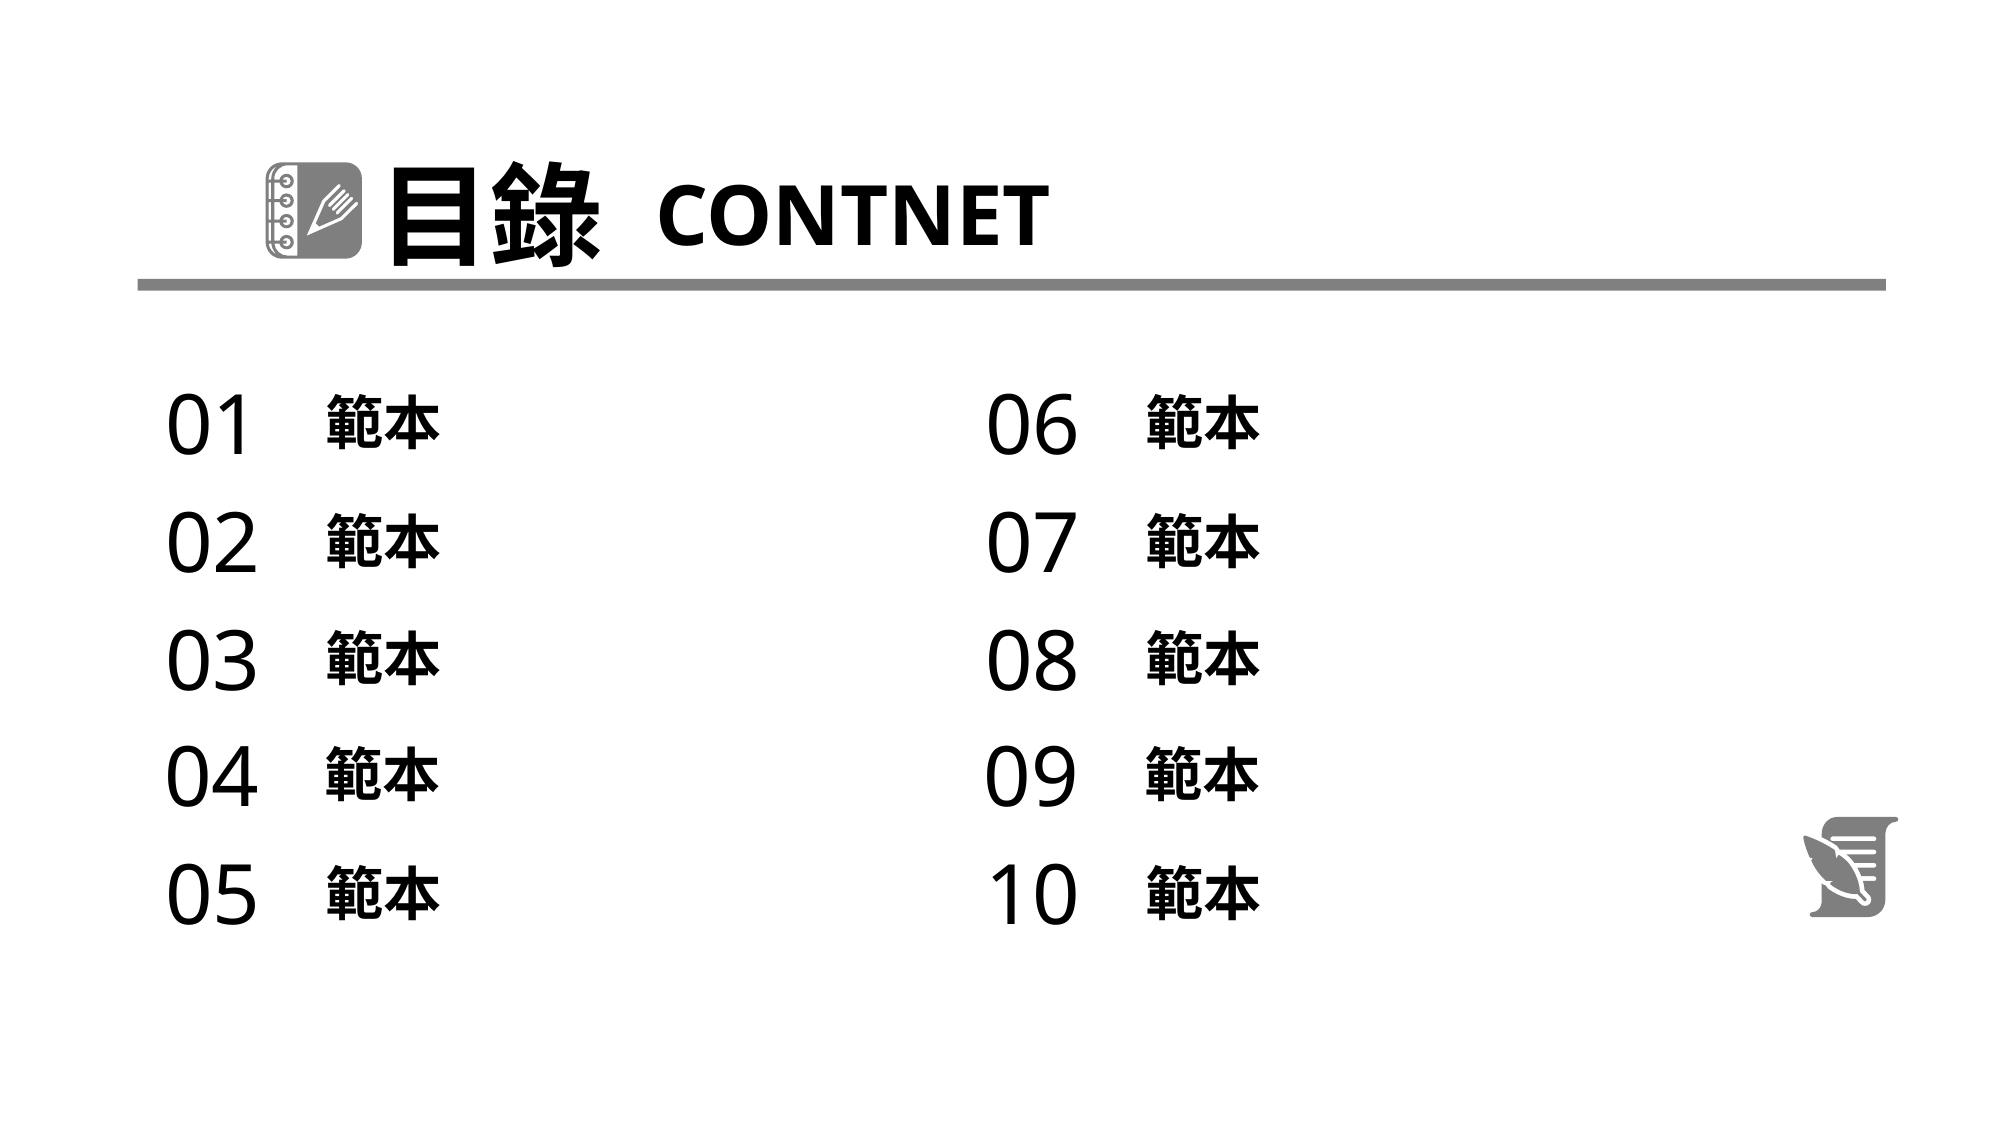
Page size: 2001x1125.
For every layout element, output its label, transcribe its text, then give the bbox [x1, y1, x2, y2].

text_box 09 [969, 716, 1094, 831]
text_box 01 [150, 363, 276, 479]
text_box 範本 [1130, 378, 1278, 464]
text_box [265, 162, 362, 259]
text_box 03 [150, 599, 276, 715]
text_box 範本 [310, 615, 458, 700]
text_box 02 [150, 482, 276, 597]
text_box 07 [970, 482, 1096, 597]
text_box [137, 278, 1886, 291]
text_box 範本 [1130, 615, 1278, 700]
text_box CONTNET [640, 154, 1067, 270]
text_box 範本 [1130, 497, 1278, 583]
text_box 範本 [310, 497, 458, 583]
text_box 範本 [1130, 849, 1278, 935]
text_box [1803, 835, 1867, 902]
text_box 目錄 [363, 137, 619, 278]
text_box 06 [970, 363, 1096, 479]
text_box 04 [149, 716, 275, 831]
text_box 範本 [1129, 731, 1276, 817]
text_box 05 [150, 834, 276, 950]
text_box 範本 [310, 849, 458, 935]
text_box 08 [970, 599, 1096, 715]
text_box 範本 [309, 731, 456, 817]
text_box [1809, 816, 1899, 918]
text_box 10 [970, 834, 1096, 950]
text_box 範本 [310, 378, 458, 464]
